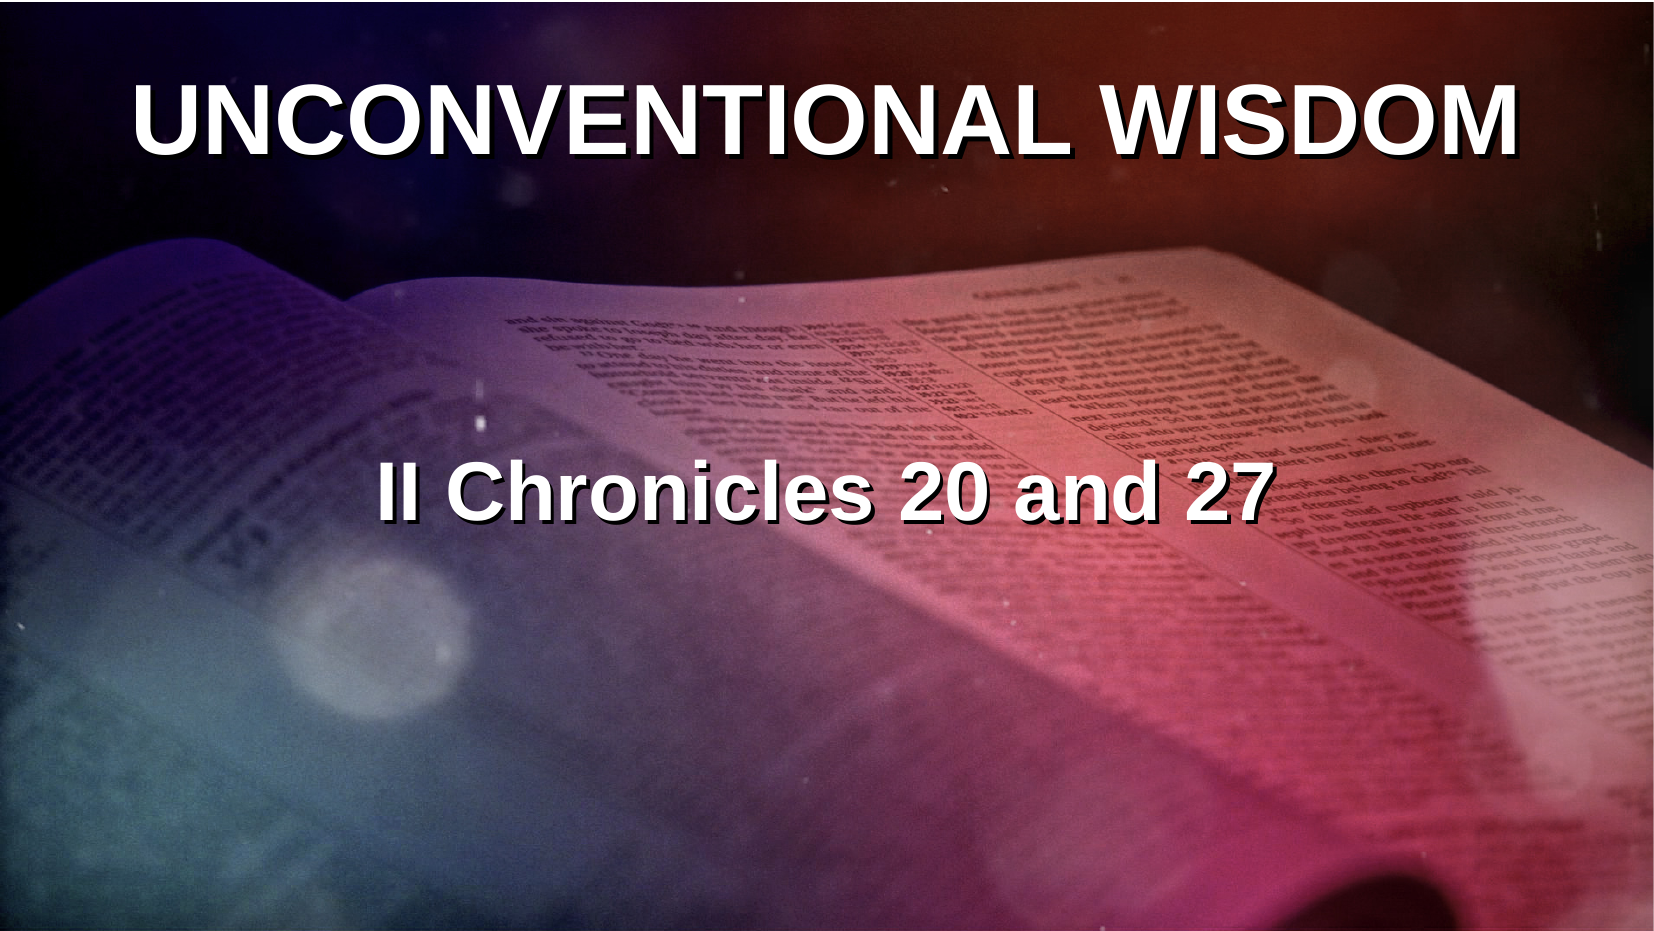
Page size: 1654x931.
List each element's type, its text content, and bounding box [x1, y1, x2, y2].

picture [0, 2, 1654, 931]
text_box UNCONVENTIONAL WISDOM [82, 37, 1571, 193]
text_box II Chronicles 20 and 27 [82, 217, 1571, 757]
